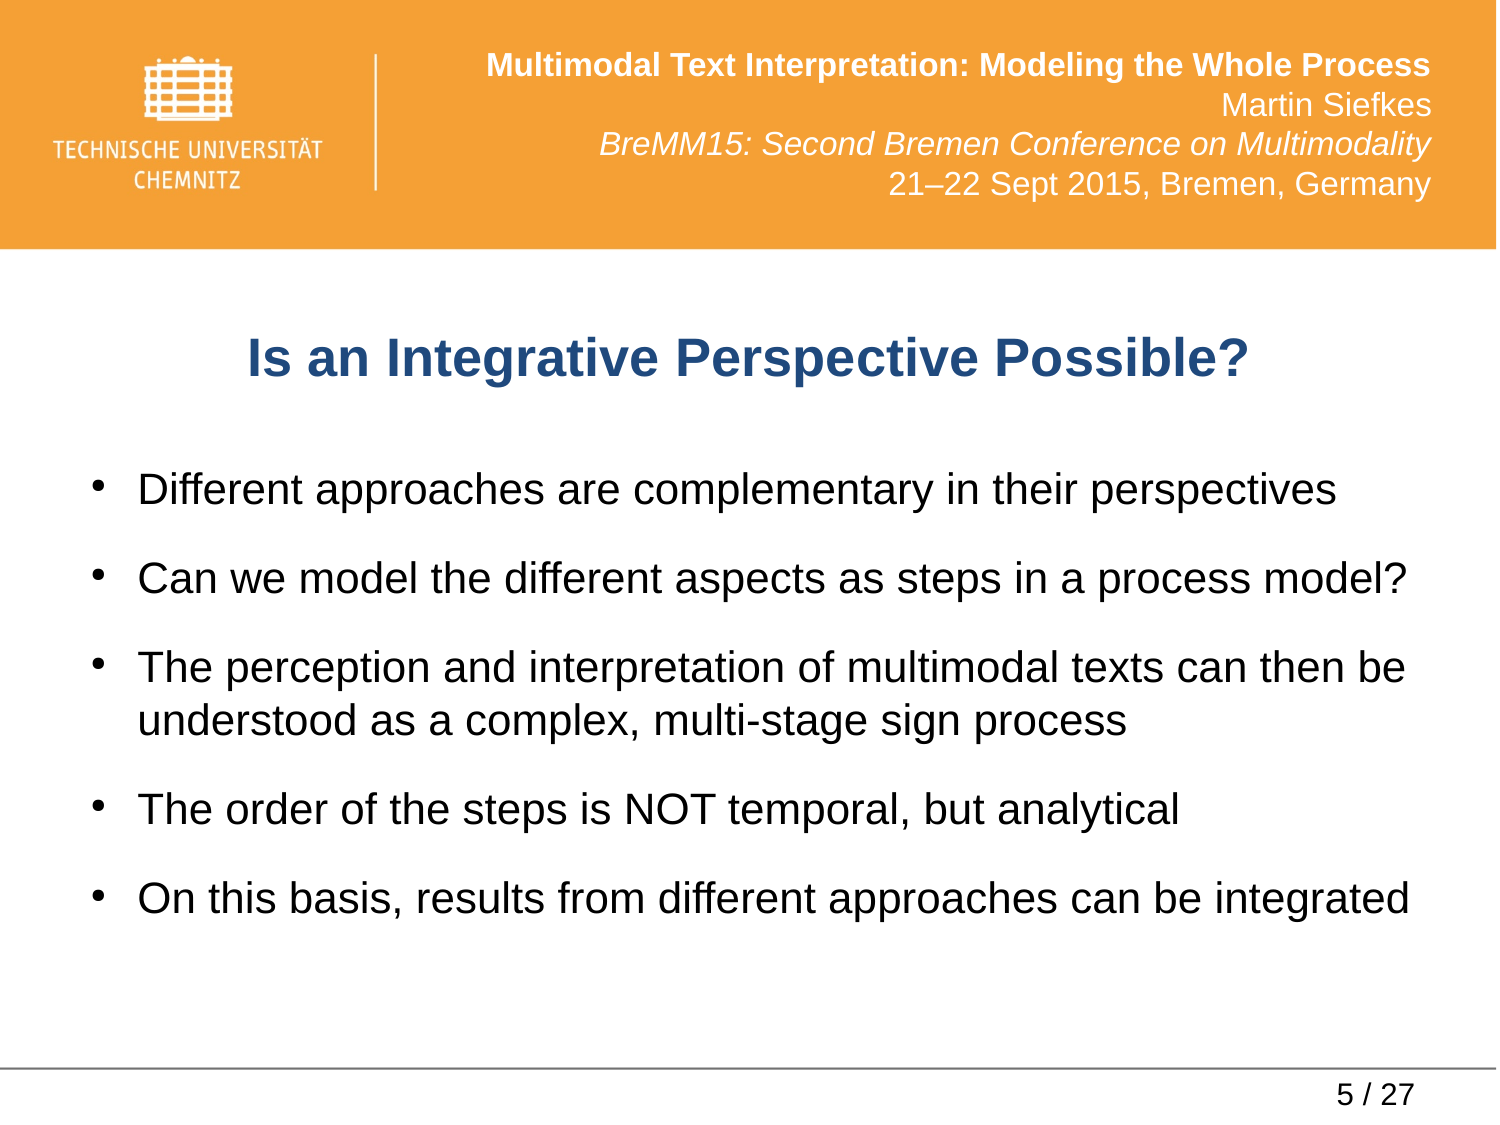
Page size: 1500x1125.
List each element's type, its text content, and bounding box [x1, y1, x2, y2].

list [419, 45, 774, 197]
list Different approaches are complementary in their perspectives Can we model the different aspects as steps in a process model? The perception and interpretation of multimodal texts can then be understood as a complex, multi-stage sign process The order of the steps is NOT temporal, but analytical On this basis, results from different approaches can be integrated [75, 460, 1426, 969]
text_box Is an Integrative Perspective Possible? [59, 314, 1441, 449]
picture [0, 0, 1497, 1125]
text_box <Foliennummer> / 27 [1162, 1069, 1500, 1120]
